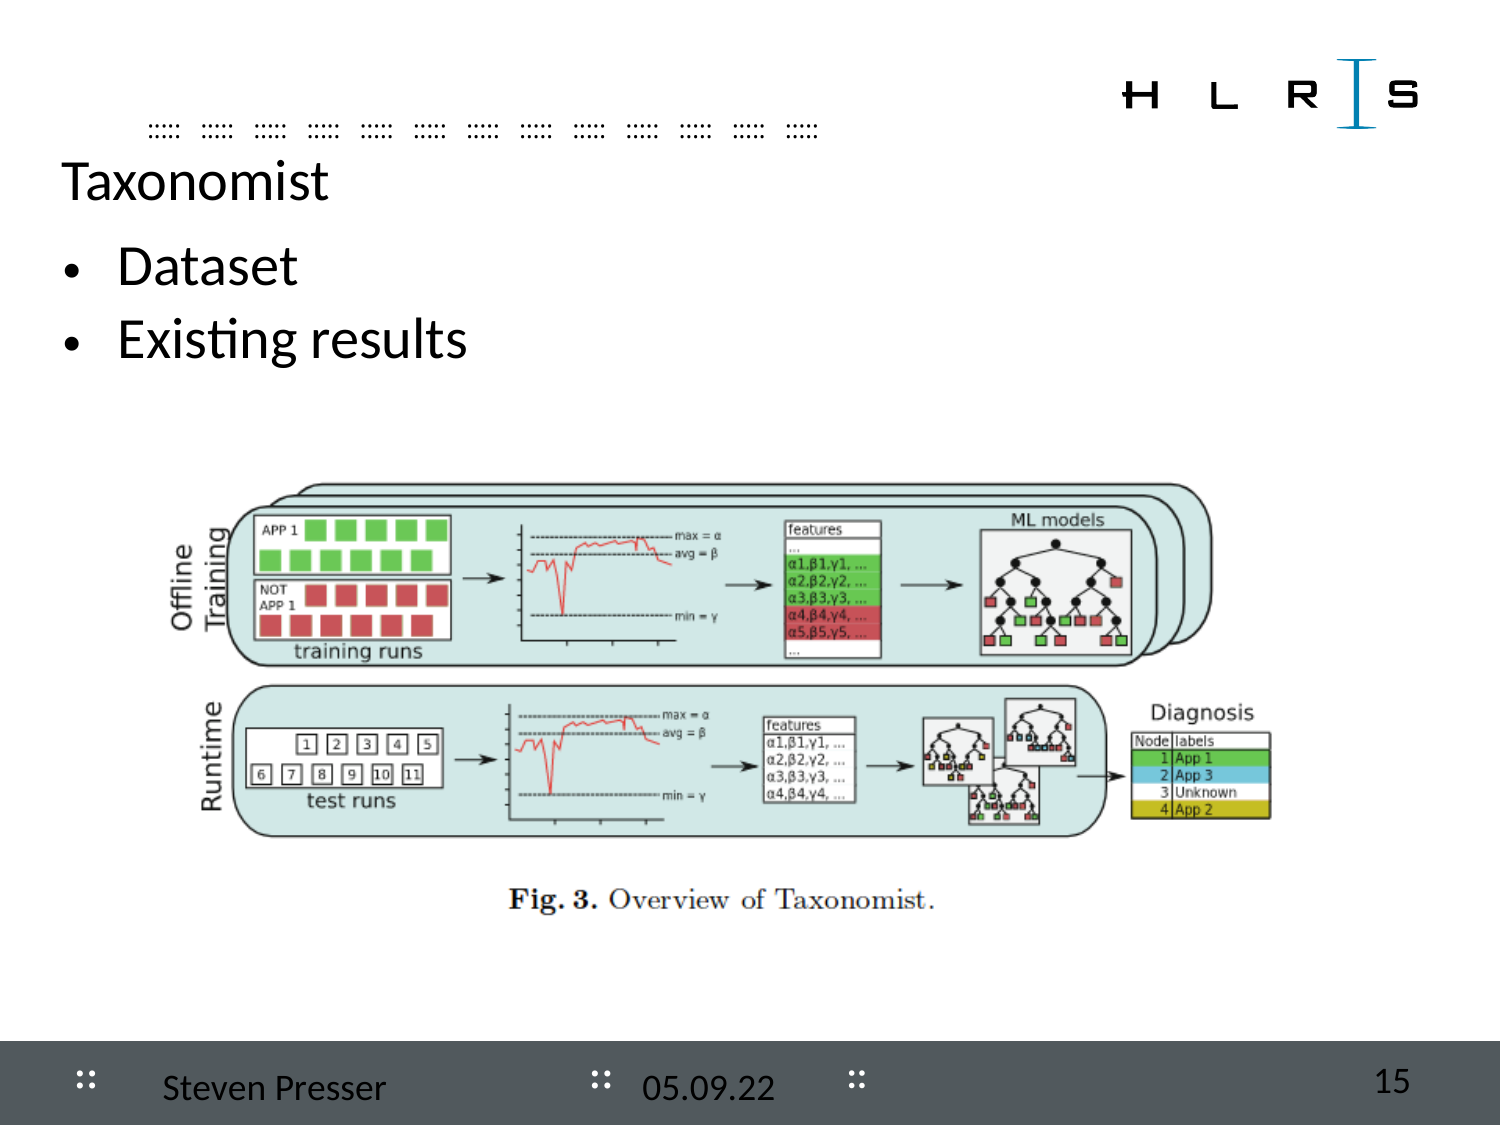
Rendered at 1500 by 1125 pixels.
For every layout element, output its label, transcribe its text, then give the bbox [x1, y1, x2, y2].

list Dataset Existing results [46, 234, 1464, 977]
picture [1360, 59, 1418, 108]
title Taxonomist [46, 108, 1464, 234]
picture [147, 451, 1336, 945]
picture [1122, 59, 1353, 108]
